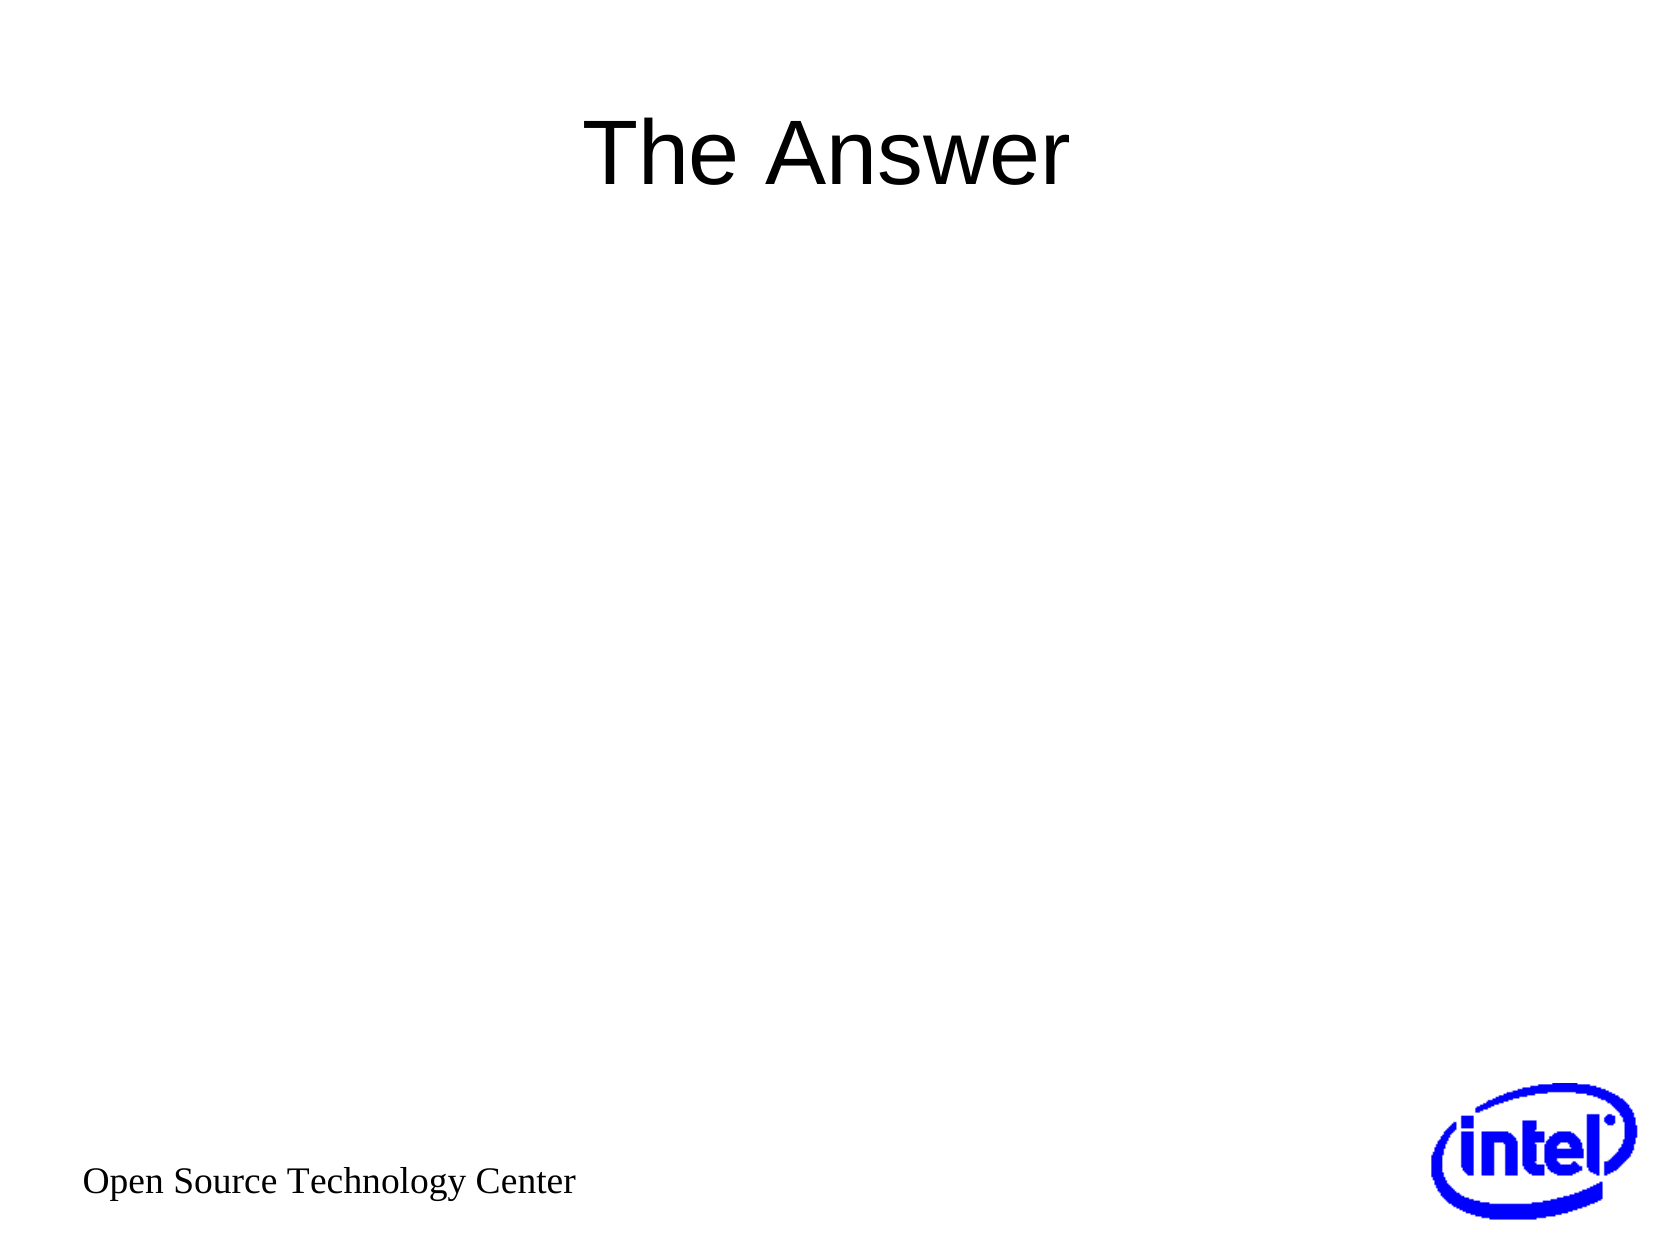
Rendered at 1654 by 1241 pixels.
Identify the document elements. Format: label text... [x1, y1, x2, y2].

title The Answer [82, 49, 1571, 257]
picture [1430, 1083, 1639, 1223]
